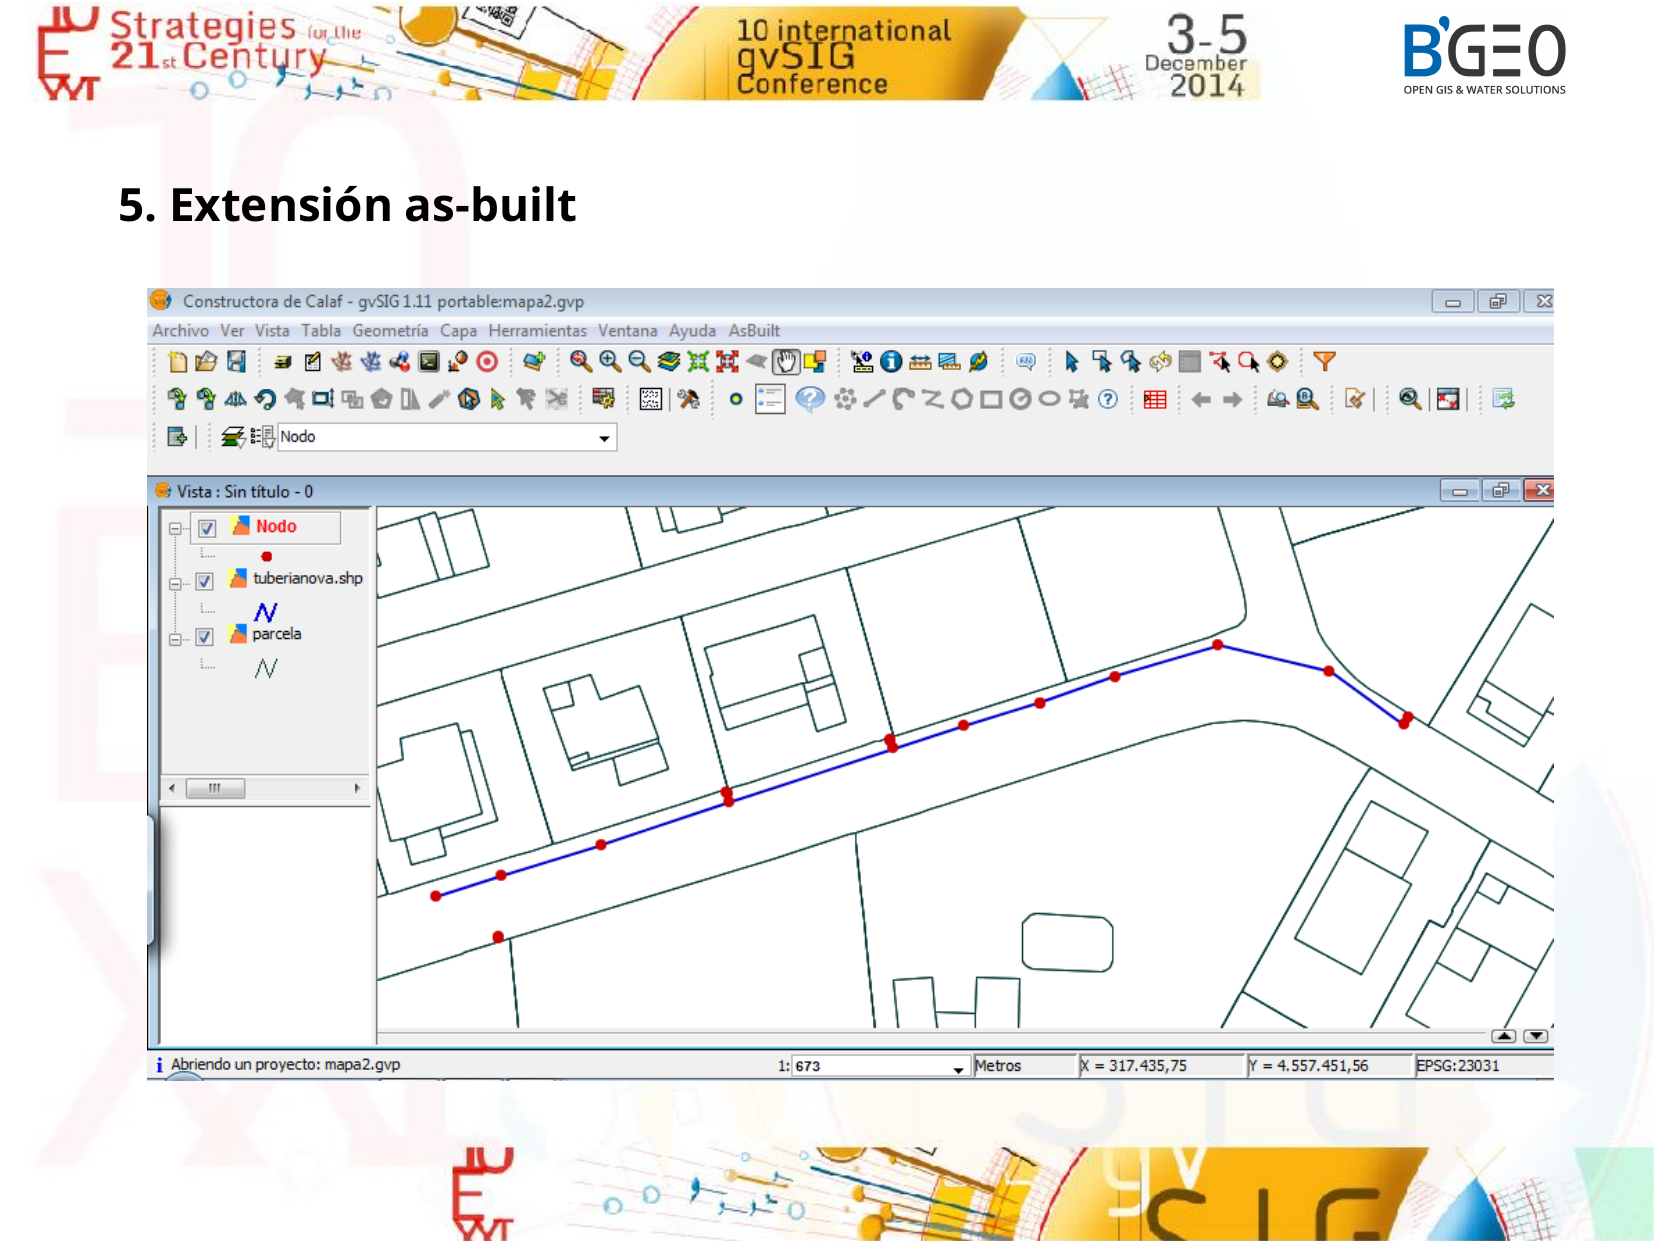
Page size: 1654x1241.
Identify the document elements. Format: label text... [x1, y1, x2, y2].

text_box [921, 759, 1630, 1134]
text_box 5. Extensión as-built [118, 172, 1300, 235]
picture [6, 2, 1654, 1241]
